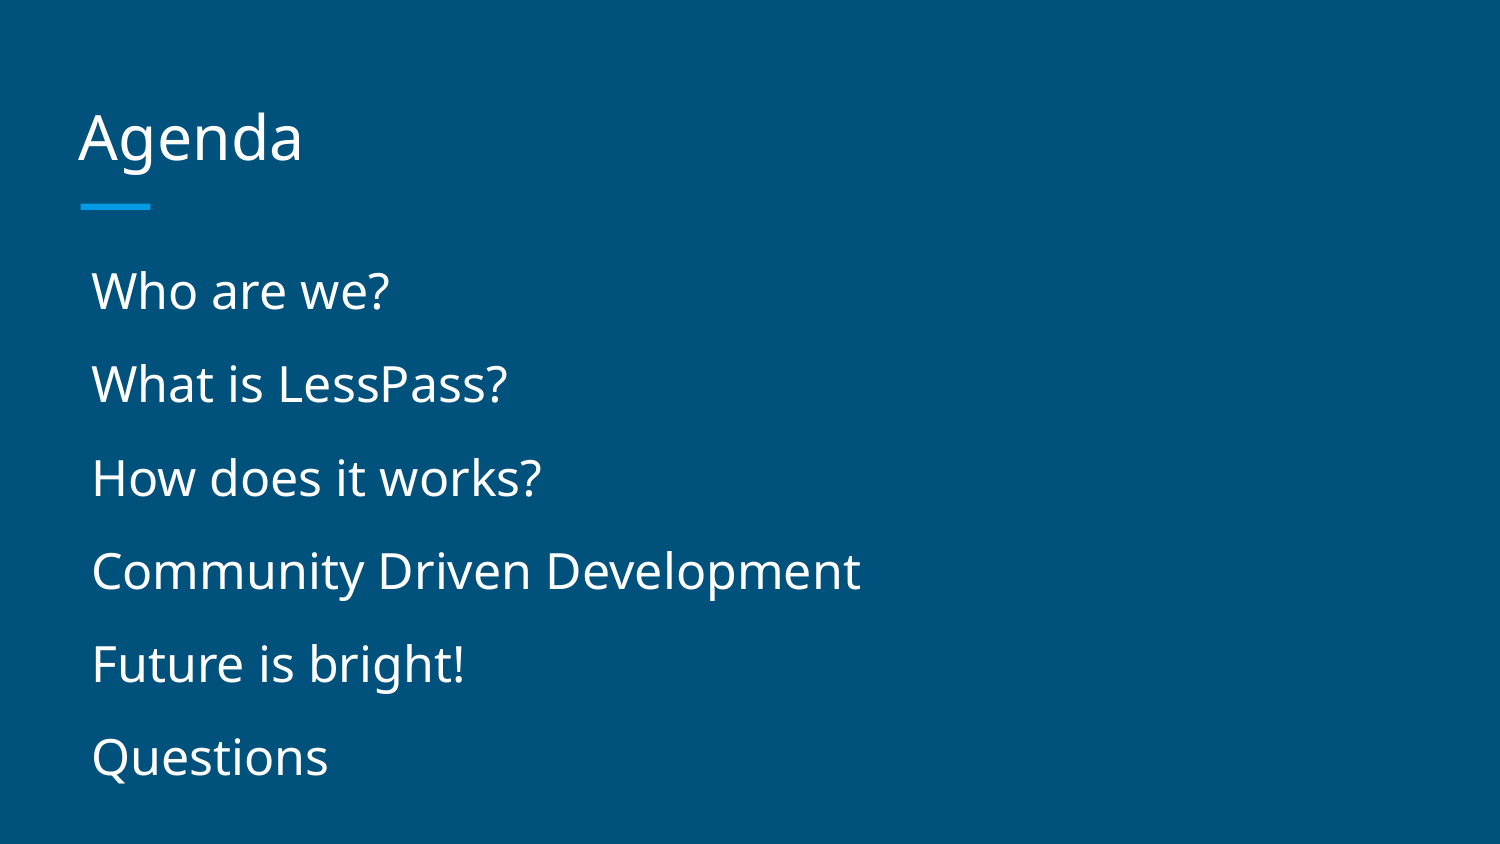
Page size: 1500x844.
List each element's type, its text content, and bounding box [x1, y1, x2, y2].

title Agenda [63, 75, 1437, 188]
list Who are we? What is LessPass? How does it works? Community Driven Development Future is bright! Questions [63, 244, 1437, 750]
